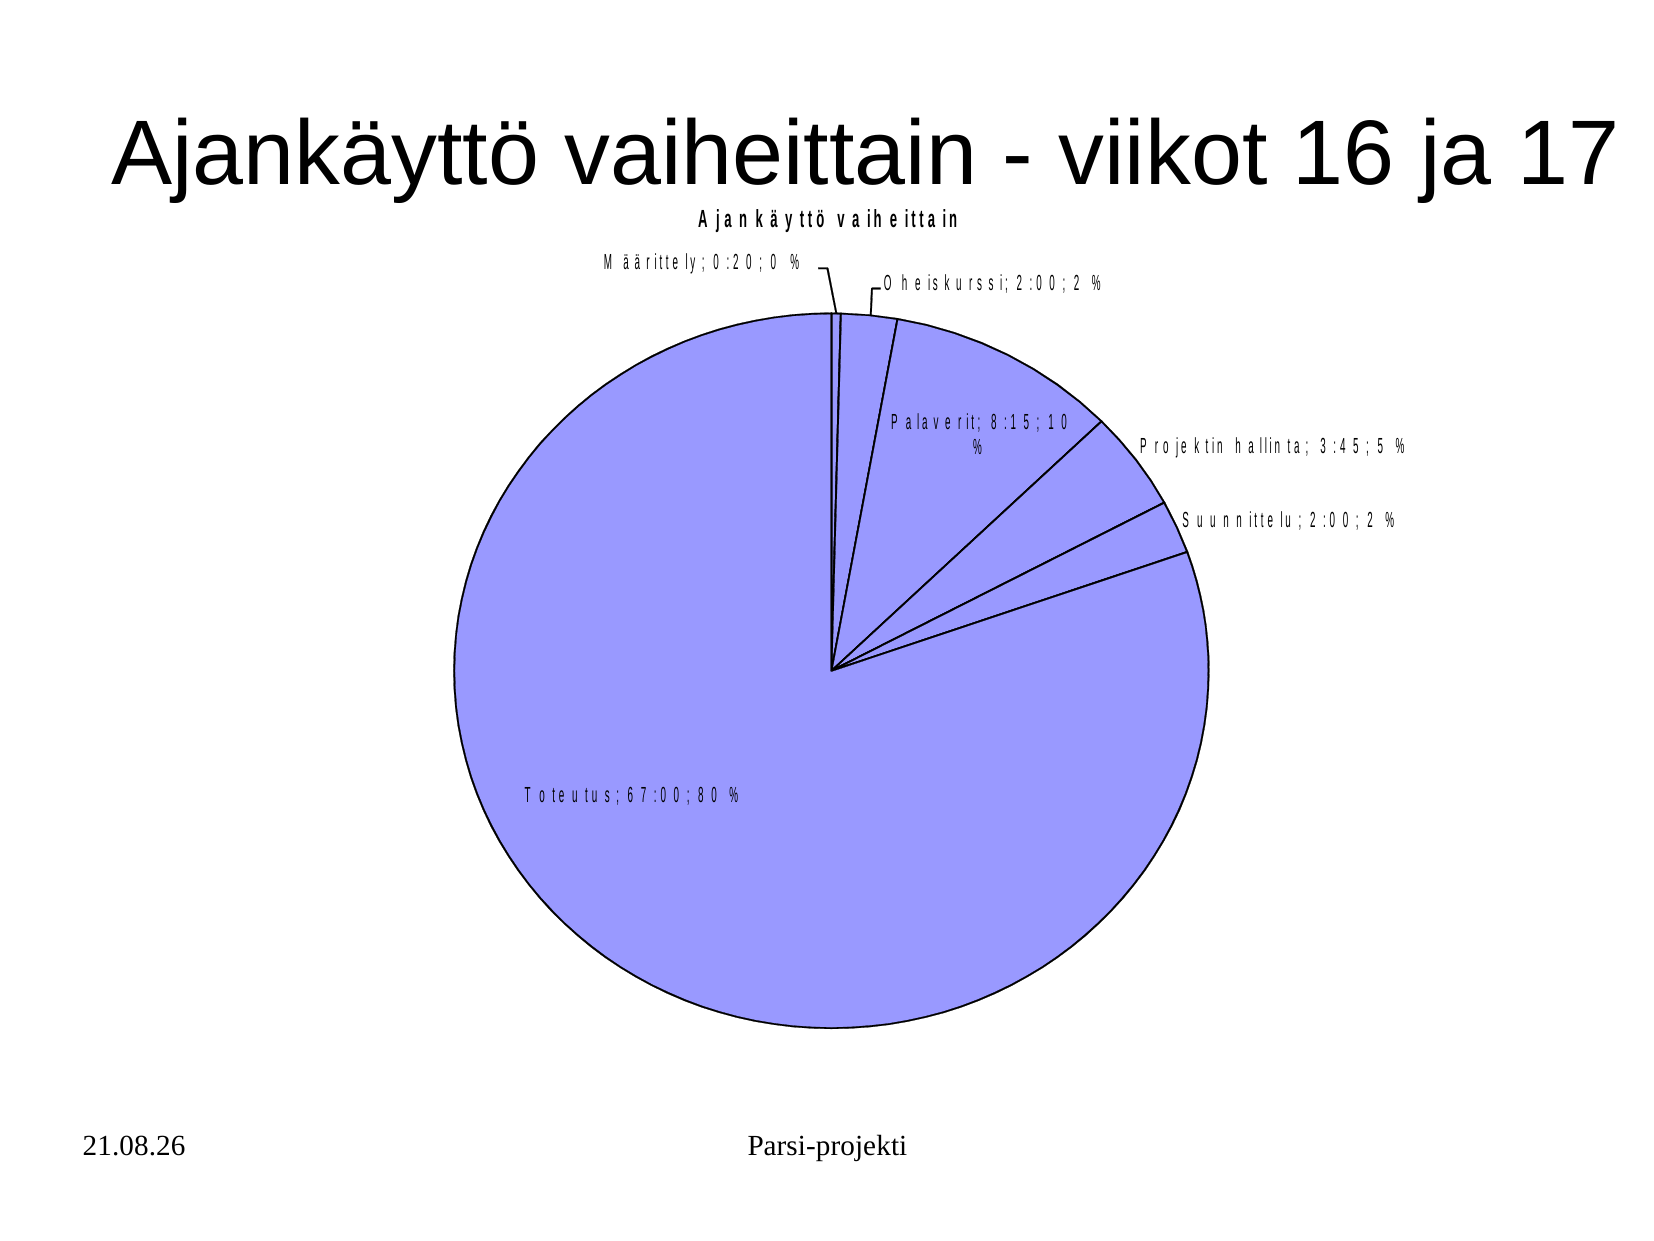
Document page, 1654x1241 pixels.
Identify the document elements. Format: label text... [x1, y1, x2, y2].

picture [37, 187, 1626, 1106]
title Ajankäyttö vaiheittain - viikot 16 ja 17 [82, 49, 1651, 257]
